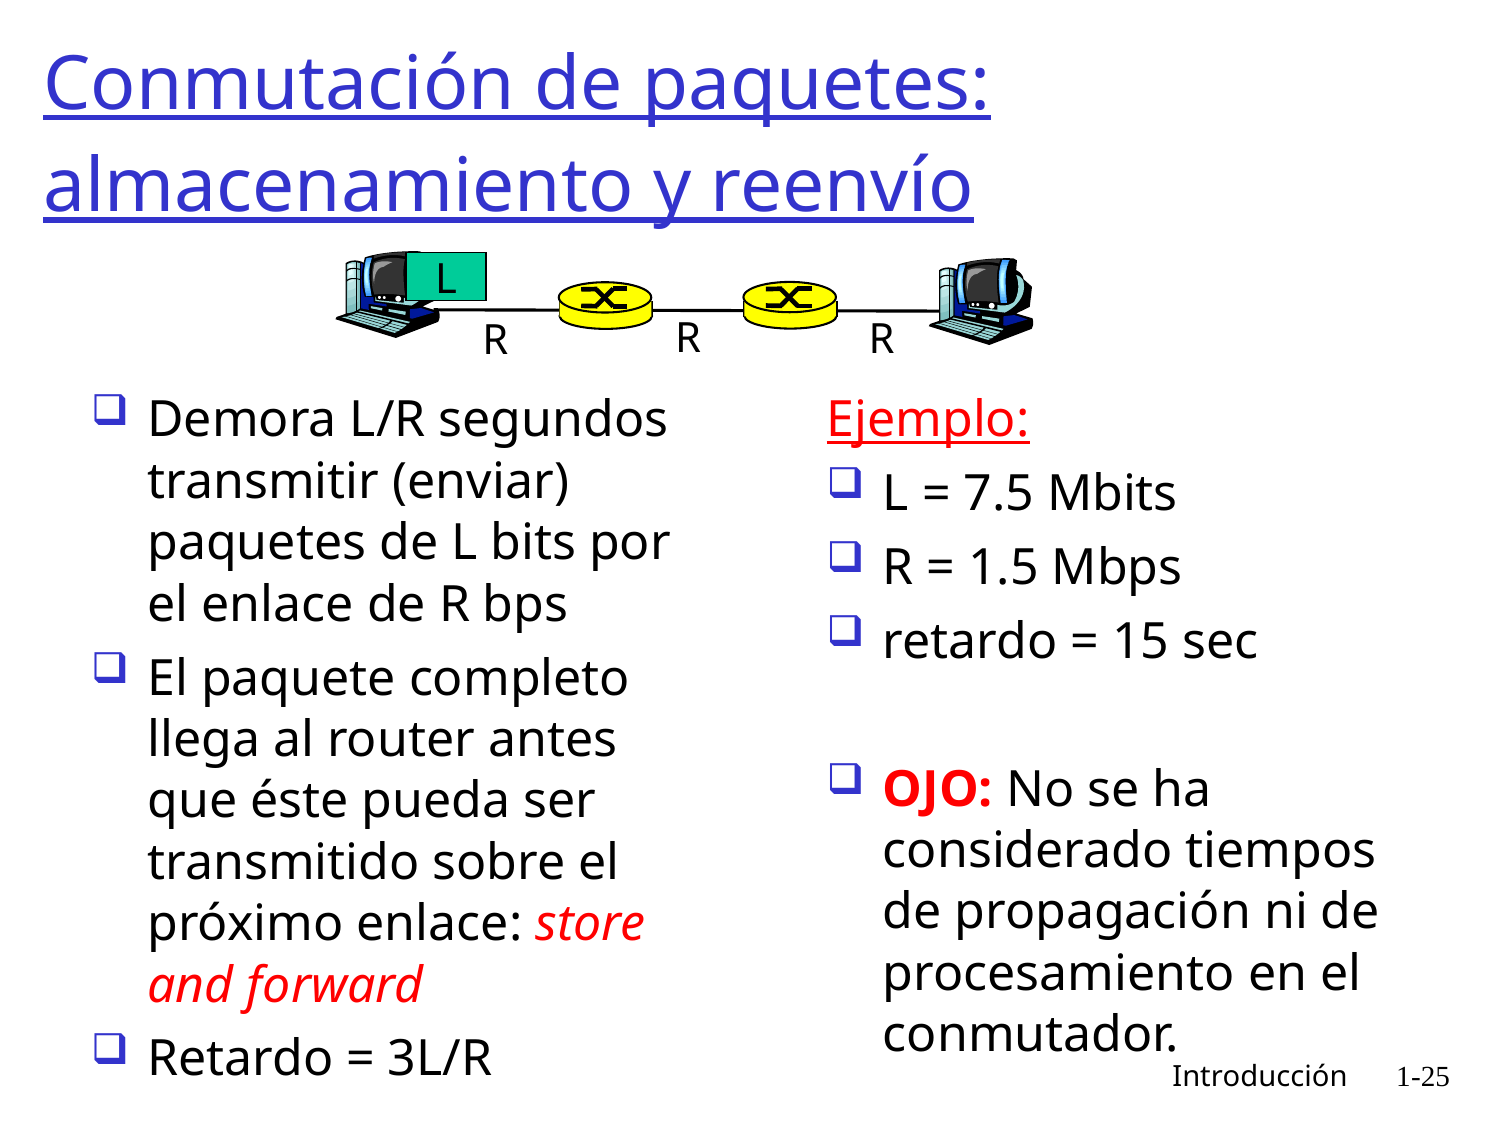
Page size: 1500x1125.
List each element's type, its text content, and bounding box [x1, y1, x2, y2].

text_box L [406, 252, 486, 301]
text_box R [467, 305, 524, 372]
text_box [558, 282, 652, 329]
text_box R [660, 303, 716, 369]
title Conmutación de paquetes: almacenamiento y reenvío [28, 36, 1432, 227]
list Demora L/R segundos transmitir (enviar) paquetes de L bits por el enlace de R bps El paquete completo llega al router antes que éste pueda ser transmitido sobre el próximo enlace: store and forward Retardo = 3L/R [76, 380, 717, 1055]
picture [335, 250, 442, 338]
list Ejemplo: L = 7.5 Mbits R = 1.5 Mbps retardo = 15 sec OJO: No se ha considerado tiempos de propagación ni de procesamiento en el conmutador. [811, 380, 1463, 1026]
picture [928, 257, 1035, 346]
text_box [743, 281, 837, 329]
text_box Introducción [887, 1050, 1362, 1125]
text_box R [853, 304, 910, 370]
text_box 1-<number> [1362, 1050, 1466, 1125]
